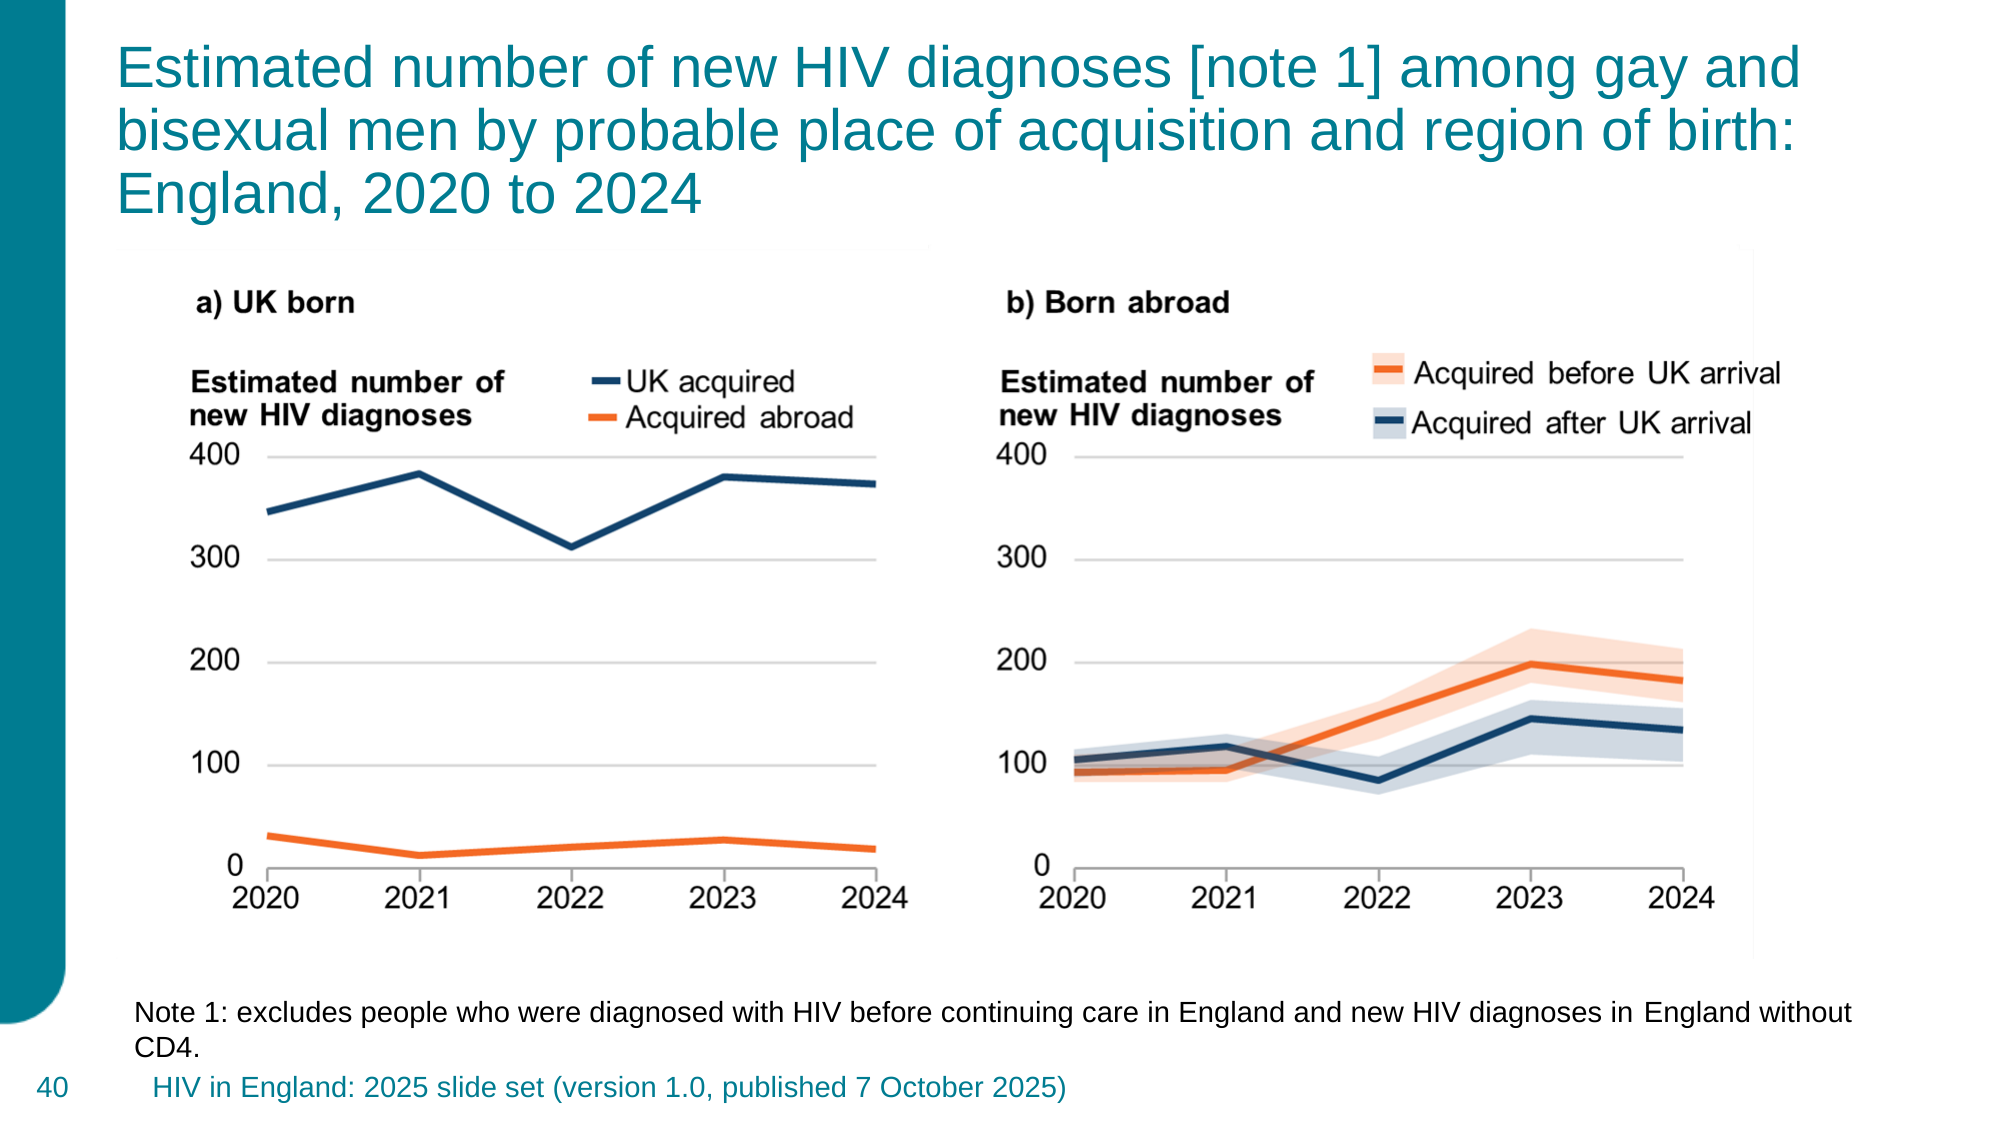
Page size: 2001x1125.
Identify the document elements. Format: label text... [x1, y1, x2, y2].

text_box HIV in England: 2025 slide set (version 1.0, published 7 October 2025) [137, 1056, 1780, 1116]
picture [116, 244, 1800, 959]
text_box Note 1: excludes people who were diagnosed with HIV before continuing care in England and new HIV diagnoses in England without CD4. [119, 985, 1926, 1072]
title Estimated number of new HIV diagnoses [note 1] among gay and bisexual men by probable place of acquisition and region of birth: England, 2020 to 2024 [101, 29, 1926, 218]
text_box [21, 1056, 120, 1117]
